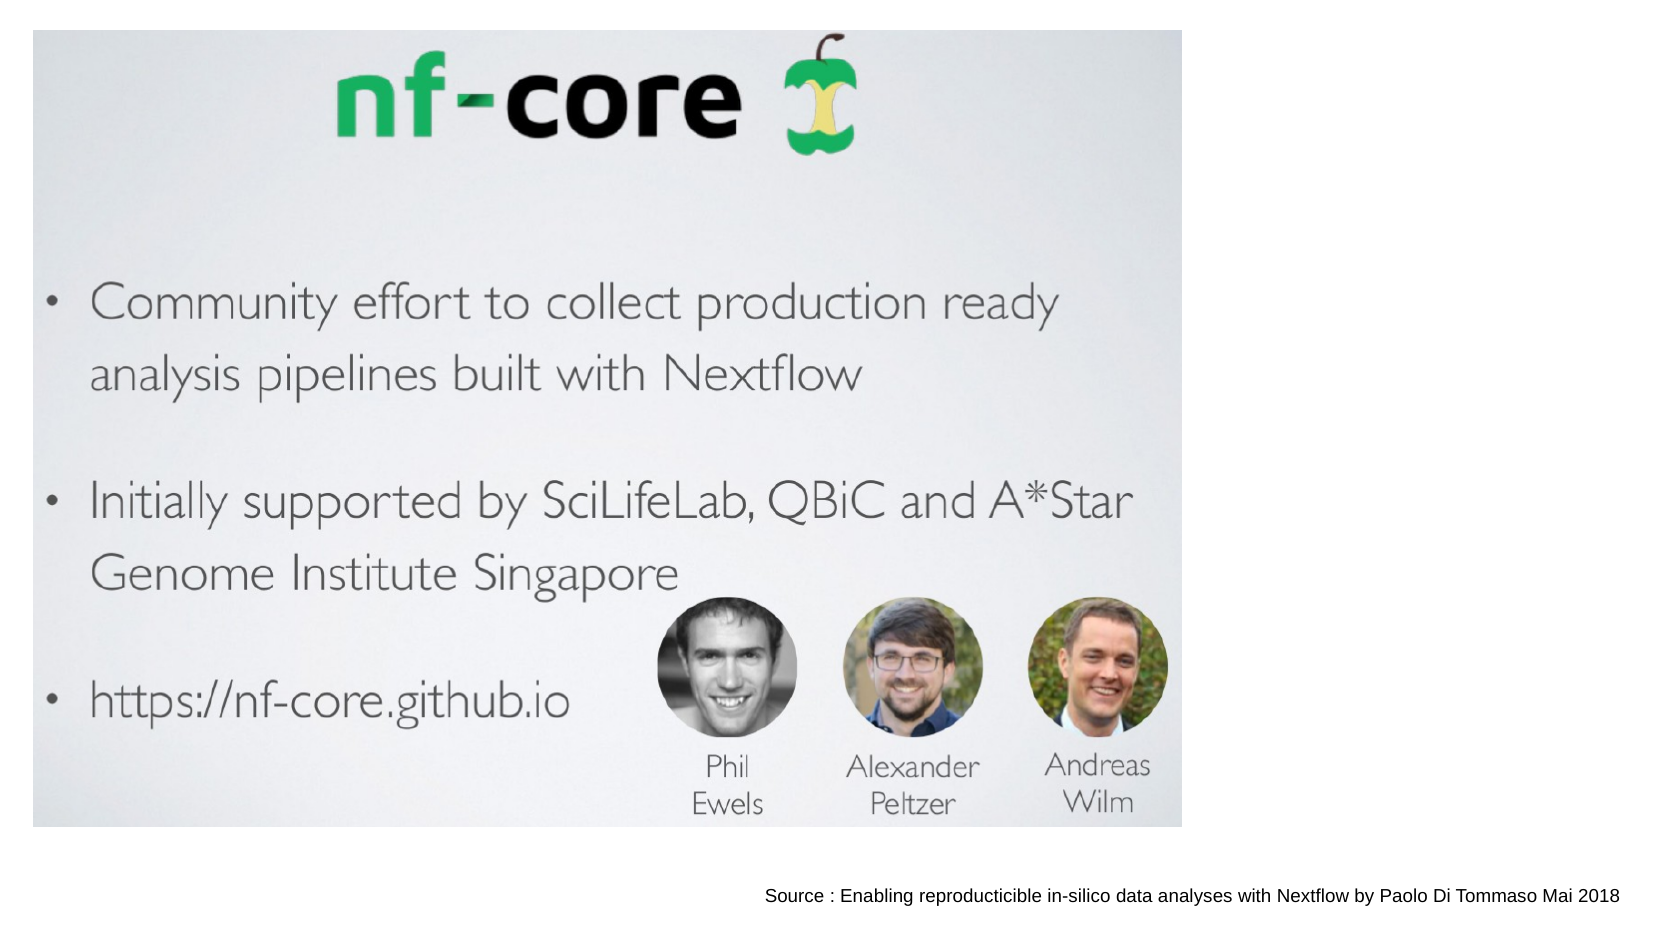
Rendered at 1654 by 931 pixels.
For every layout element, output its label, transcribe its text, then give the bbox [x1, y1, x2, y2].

picture [33, 30, 1182, 827]
text_box Source : Enabling reproducticible in-silico data analyses with Nextflow by Paolo Di Tommaso Mai 2018 [750, 878, 1635, 915]
